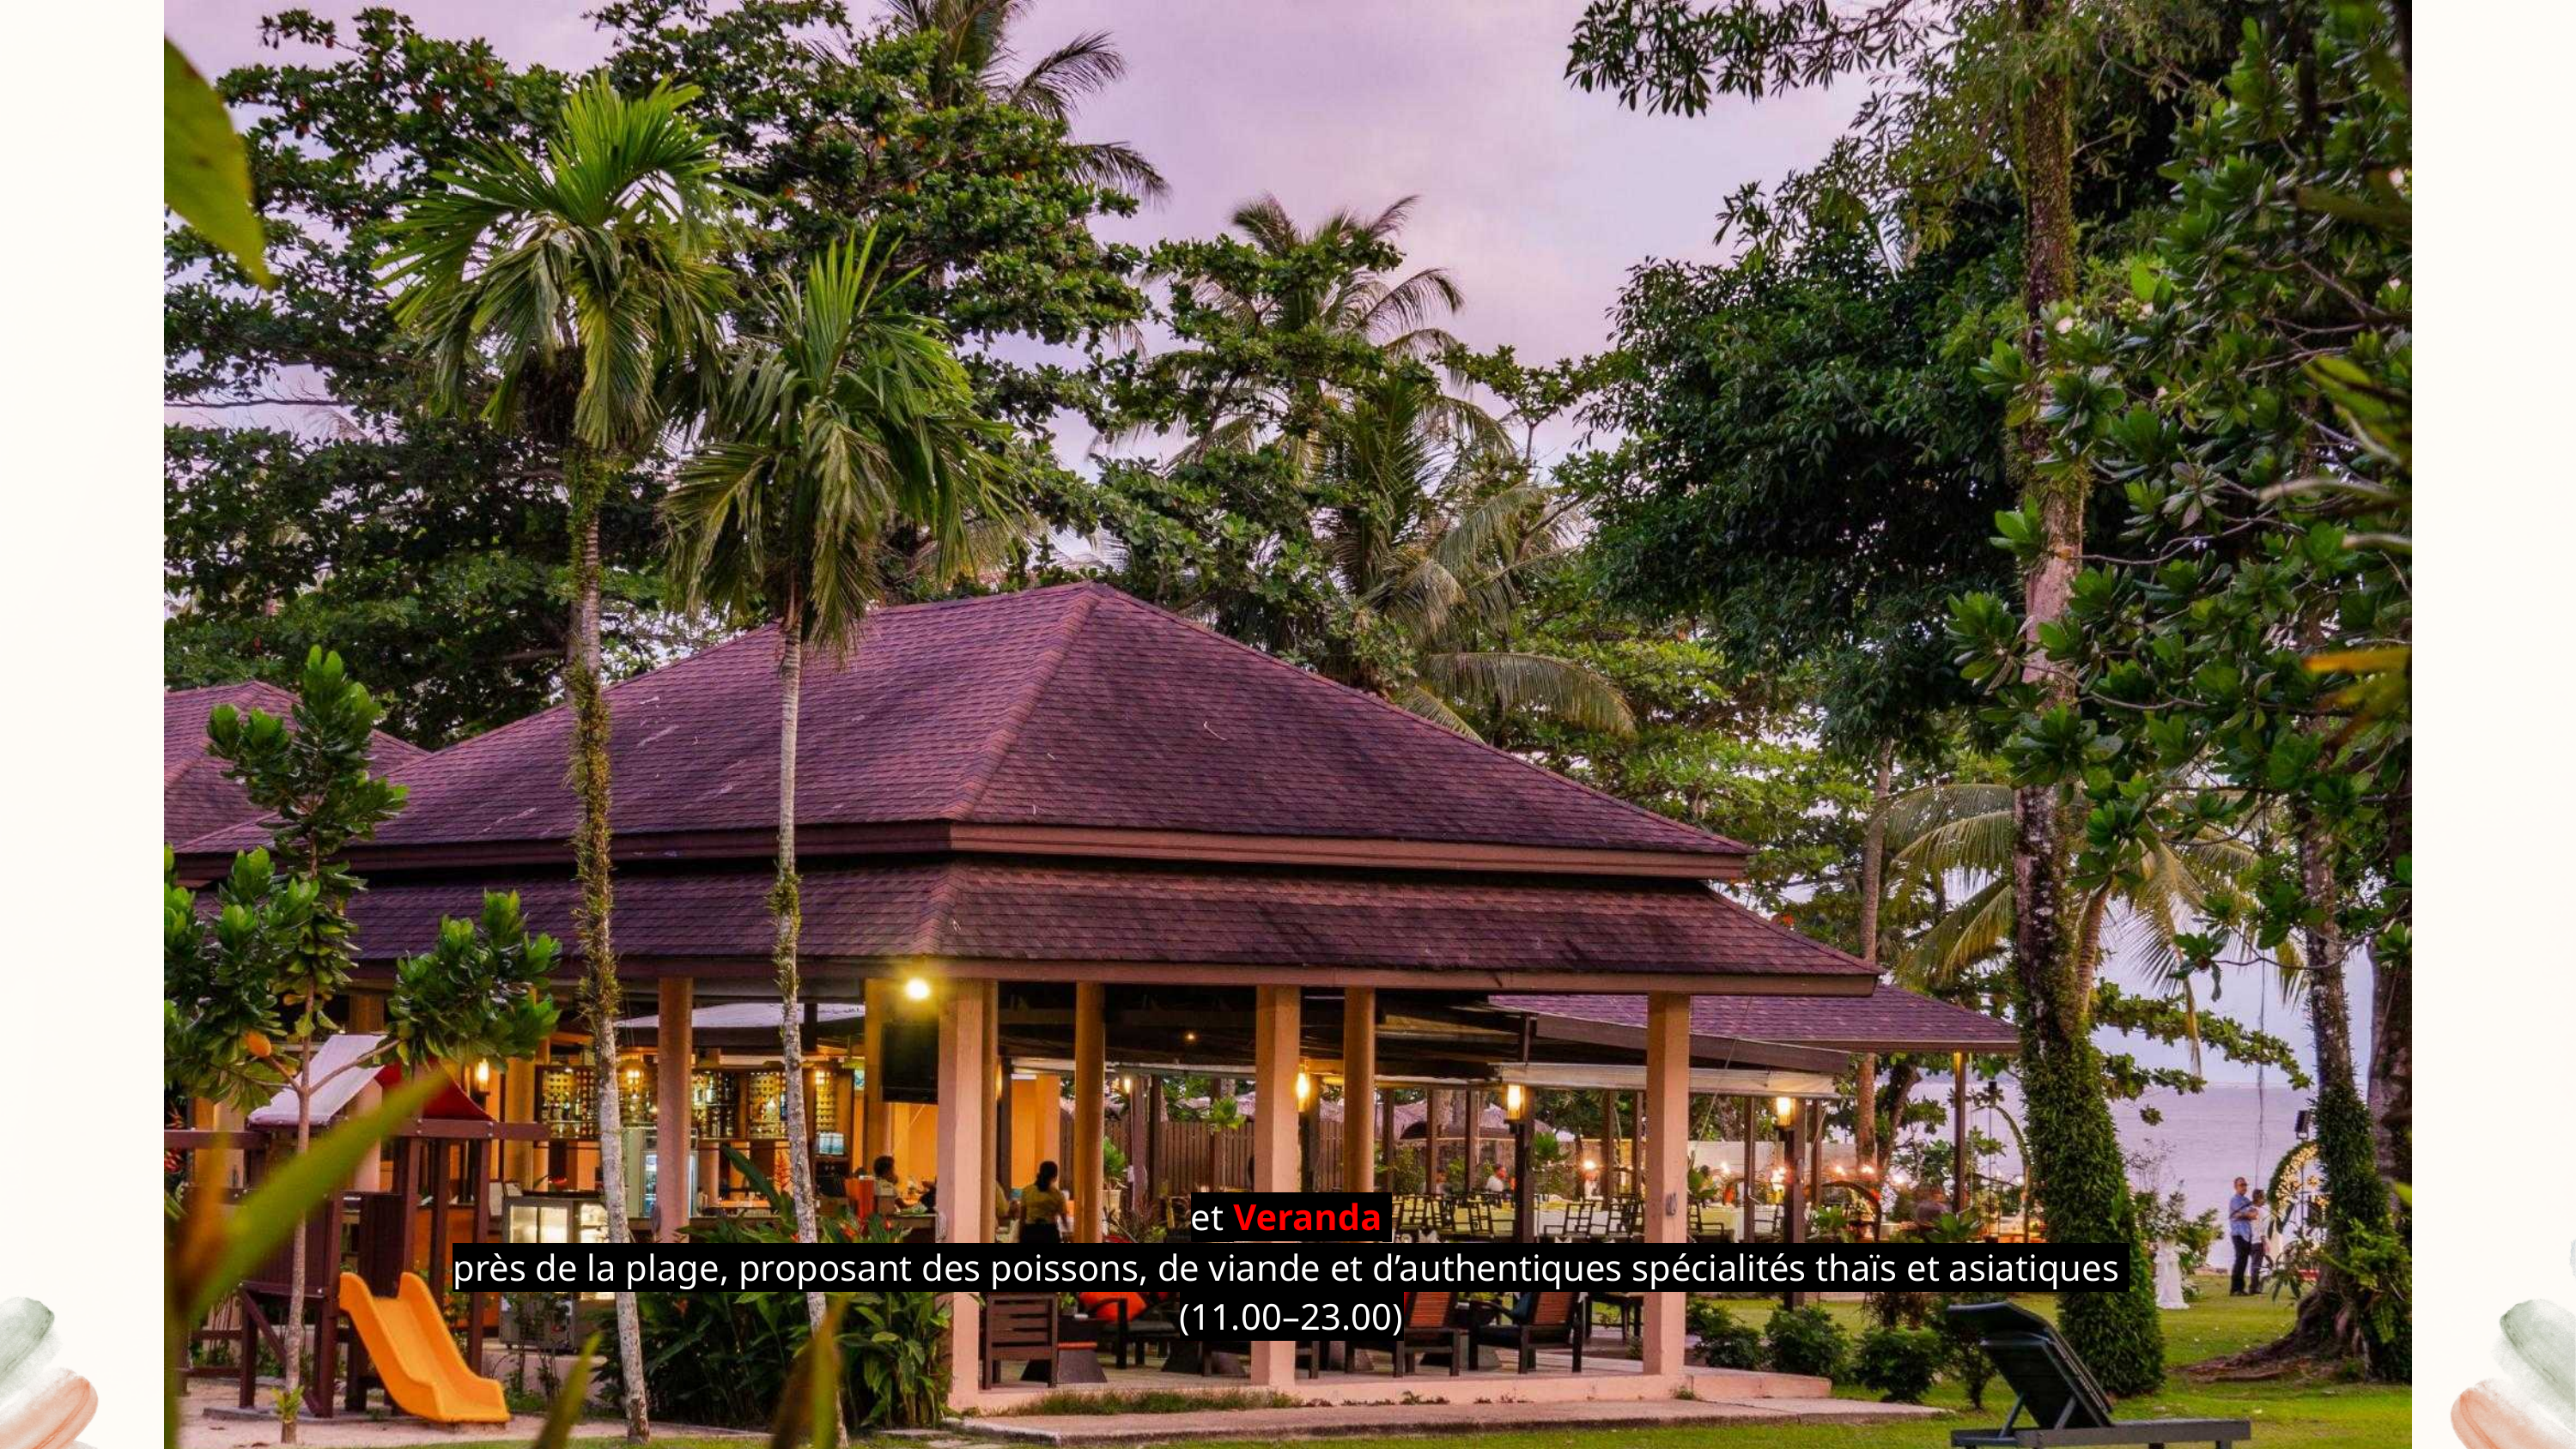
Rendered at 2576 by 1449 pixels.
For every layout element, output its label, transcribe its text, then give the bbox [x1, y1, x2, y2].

text_box et Veranda près de la plage, proposant des poissons, de viande et d’authentiques spécialités thaïs et asiatiques (11.00–23.00) [416, 1185, 2167, 1307]
picture [0, 0, 2576, 1449]
